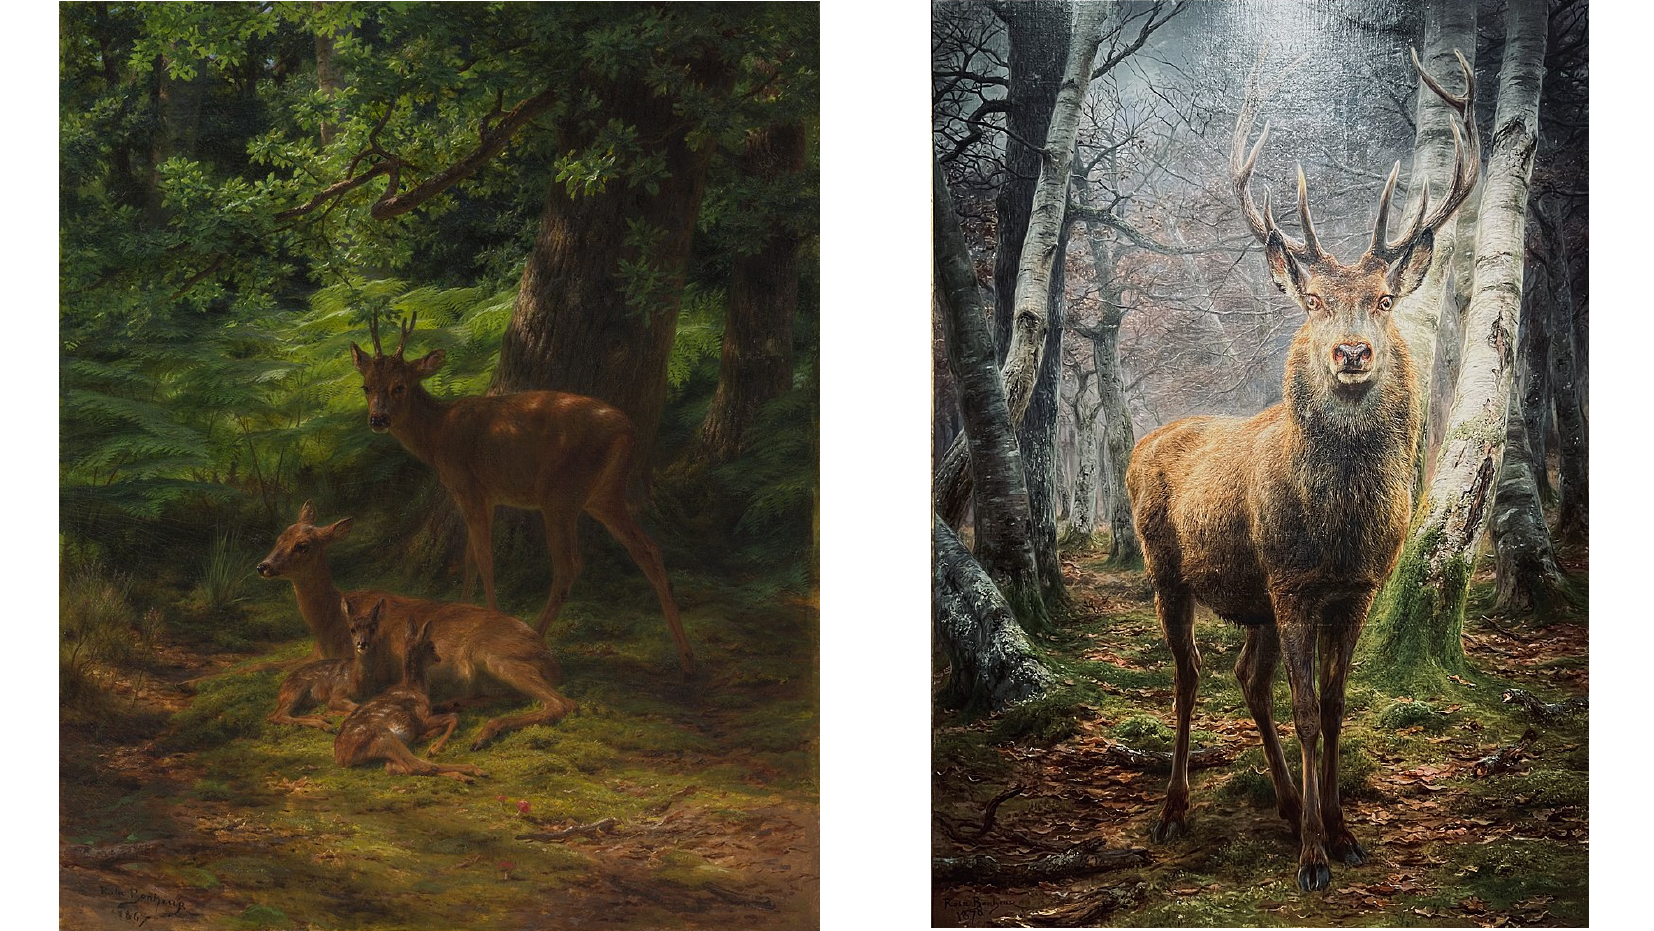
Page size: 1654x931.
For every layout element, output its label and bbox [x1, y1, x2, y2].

picture [931, 0, 1589, 928]
picture [59, 1, 820, 931]
